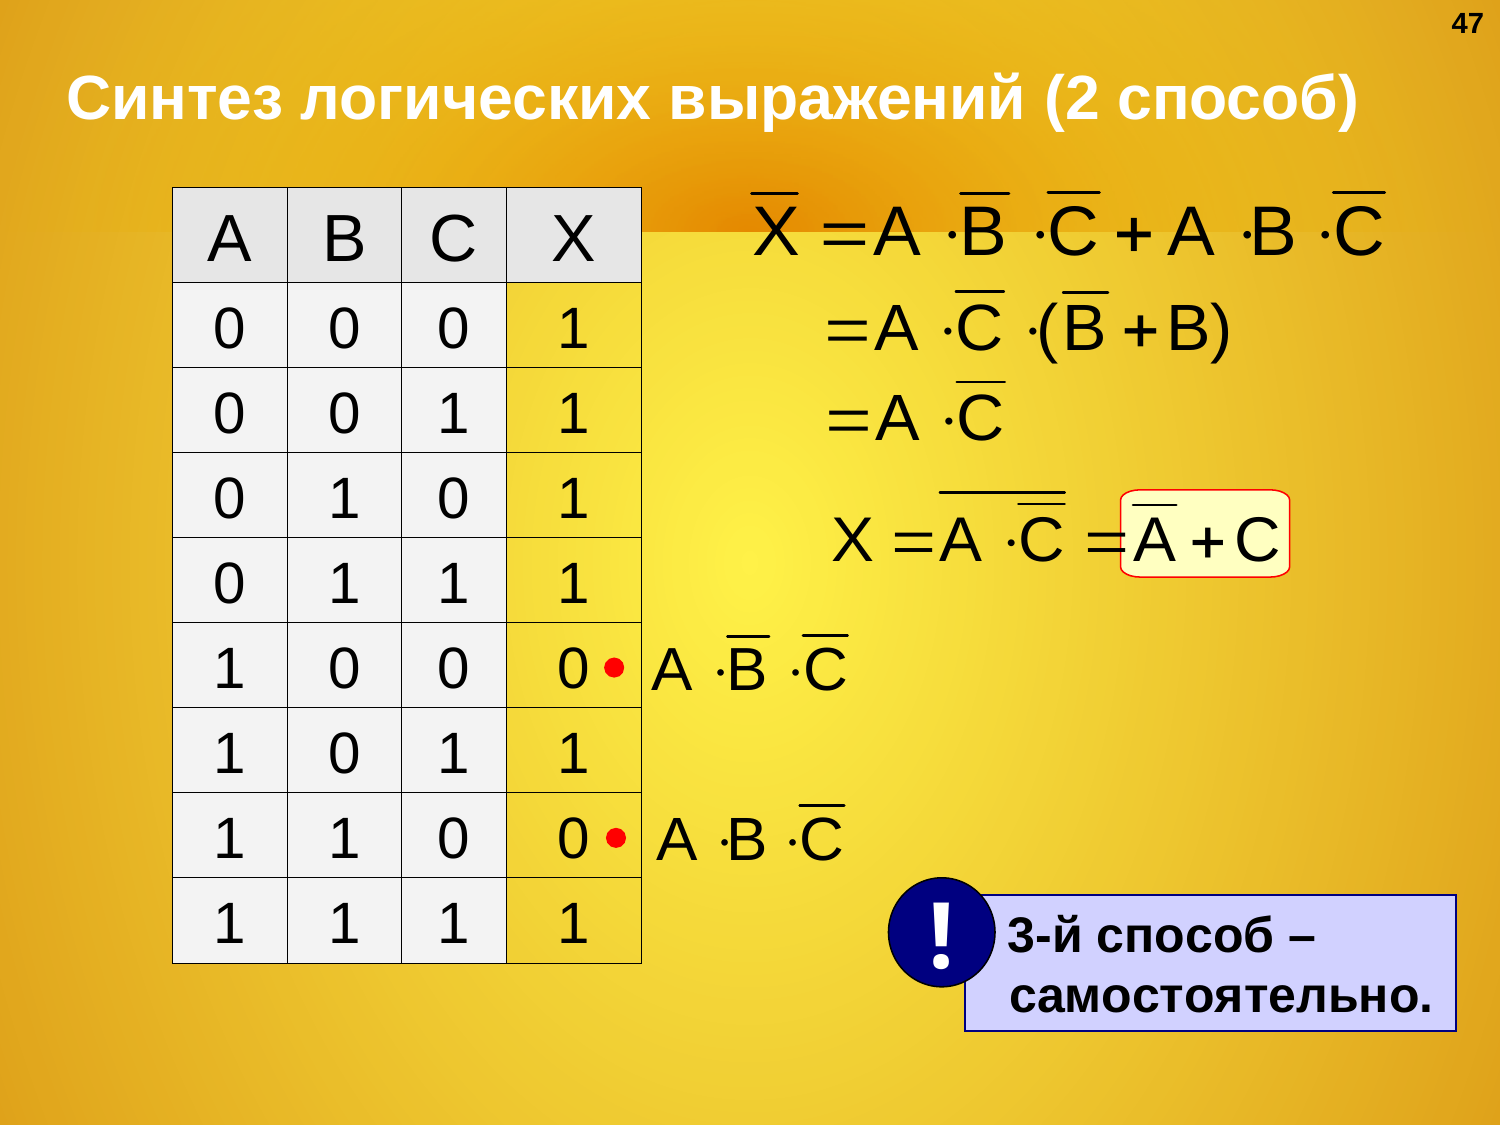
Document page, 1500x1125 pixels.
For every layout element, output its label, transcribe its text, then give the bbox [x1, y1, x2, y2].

table_cell 1 [173, 708, 287, 792]
table_cell 1 [288, 878, 401, 963]
table_cell 1 [288, 538, 401, 622]
table_cell 0 [173, 283, 287, 367]
table_cell 1 [507, 878, 641, 963]
table_cell 0 [288, 708, 401, 792]
table_cell 1 [507, 368, 641, 452]
table_cell 0 [288, 368, 401, 452]
table_header C [402, 188, 506, 282]
table_cell 0 [402, 283, 506, 367]
table_cell 1 [288, 453, 401, 537]
table_cell 0 [173, 453, 287, 537]
chart [641, 619, 859, 706]
chart [819, 476, 1292, 577]
table_cell 0 [288, 283, 401, 367]
text_box [606, 828, 626, 848]
table_cell 1 [402, 538, 506, 622]
table_cell 1 [402, 878, 506, 963]
table_cell 1 [507, 453, 641, 537]
table_cell 0 [173, 368, 287, 452]
table_cell 0 [507, 793, 641, 877]
chart [645, 789, 858, 877]
table_cell 1 [173, 623, 287, 707]
text_box ! [888, 877, 996, 987]
table_cell 1 [507, 283, 641, 367]
table_cell 0 [402, 793, 506, 877]
table_cell 0 [402, 623, 506, 707]
text_box [604, 658, 624, 677]
table_cell 1 [402, 368, 506, 452]
table_cell 1 [507, 708, 641, 792]
text_box <номер> [1148, 0, 1499, 75]
table_cell 0 [402, 453, 506, 537]
text_box 3-й способ – самостоятельно. [965, 895, 1457, 1031]
table_cell 1 [507, 538, 641, 622]
title Синтез логических выражений (2 способ) [51, 49, 1426, 127]
table_cell 1 [402, 708, 506, 792]
table_cell 1 [173, 878, 287, 963]
chart [739, 173, 1402, 458]
table_cell 0 [173, 538, 287, 622]
table_header A [173, 188, 287, 282]
table_cell 1 [173, 793, 287, 877]
table_cell 0 [288, 623, 401, 707]
table_header B [288, 188, 401, 282]
table_header X [507, 188, 641, 282]
table_cell 1 [288, 793, 401, 877]
table_cell 0 [507, 623, 641, 707]
